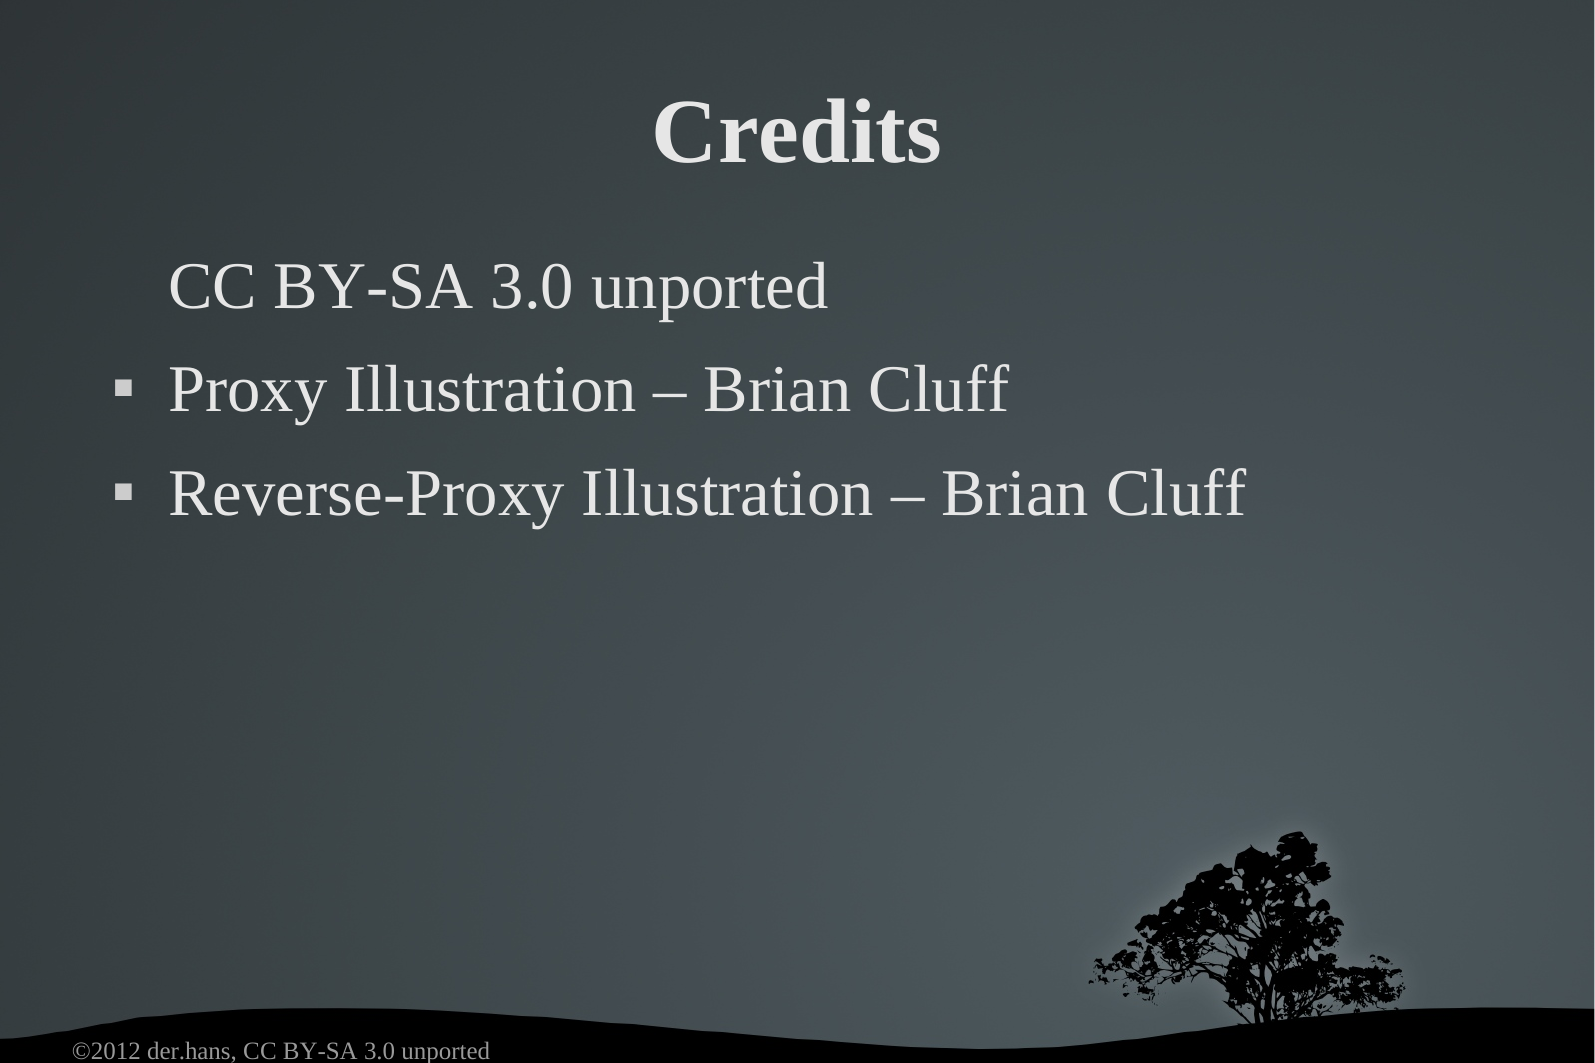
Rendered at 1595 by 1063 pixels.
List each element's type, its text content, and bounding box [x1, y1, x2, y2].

title Credits [79, 49, 1515, 213]
picture [0, 0, 1595, 1063]
list CC BY-SA 3.0 unported Proxy Illustration – Brian Cluff Reverse-Proxy Illustration – Brian Cluff [79, 248, 1515, 936]
picture [430, 1049, 435, 1058]
